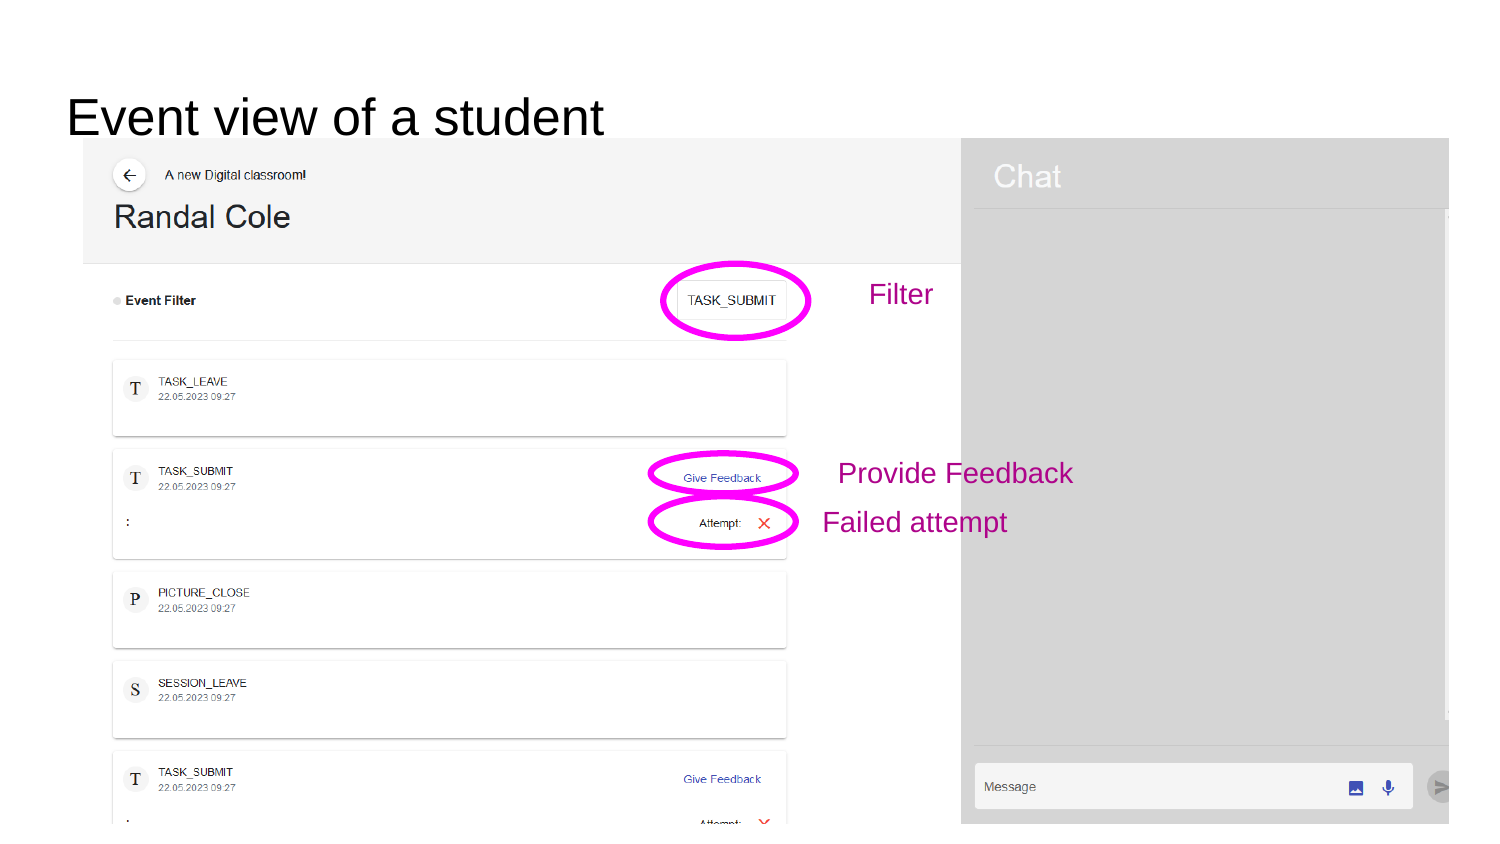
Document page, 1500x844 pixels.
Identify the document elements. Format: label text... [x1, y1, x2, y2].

picture [83, 138, 1449, 824]
text_box Provide Feedback [822, 446, 1100, 498]
text_box Filter [853, 267, 982, 319]
title Event view of a student [51, 72, 1449, 167]
text_box Failed attempt [807, 496, 1039, 547]
